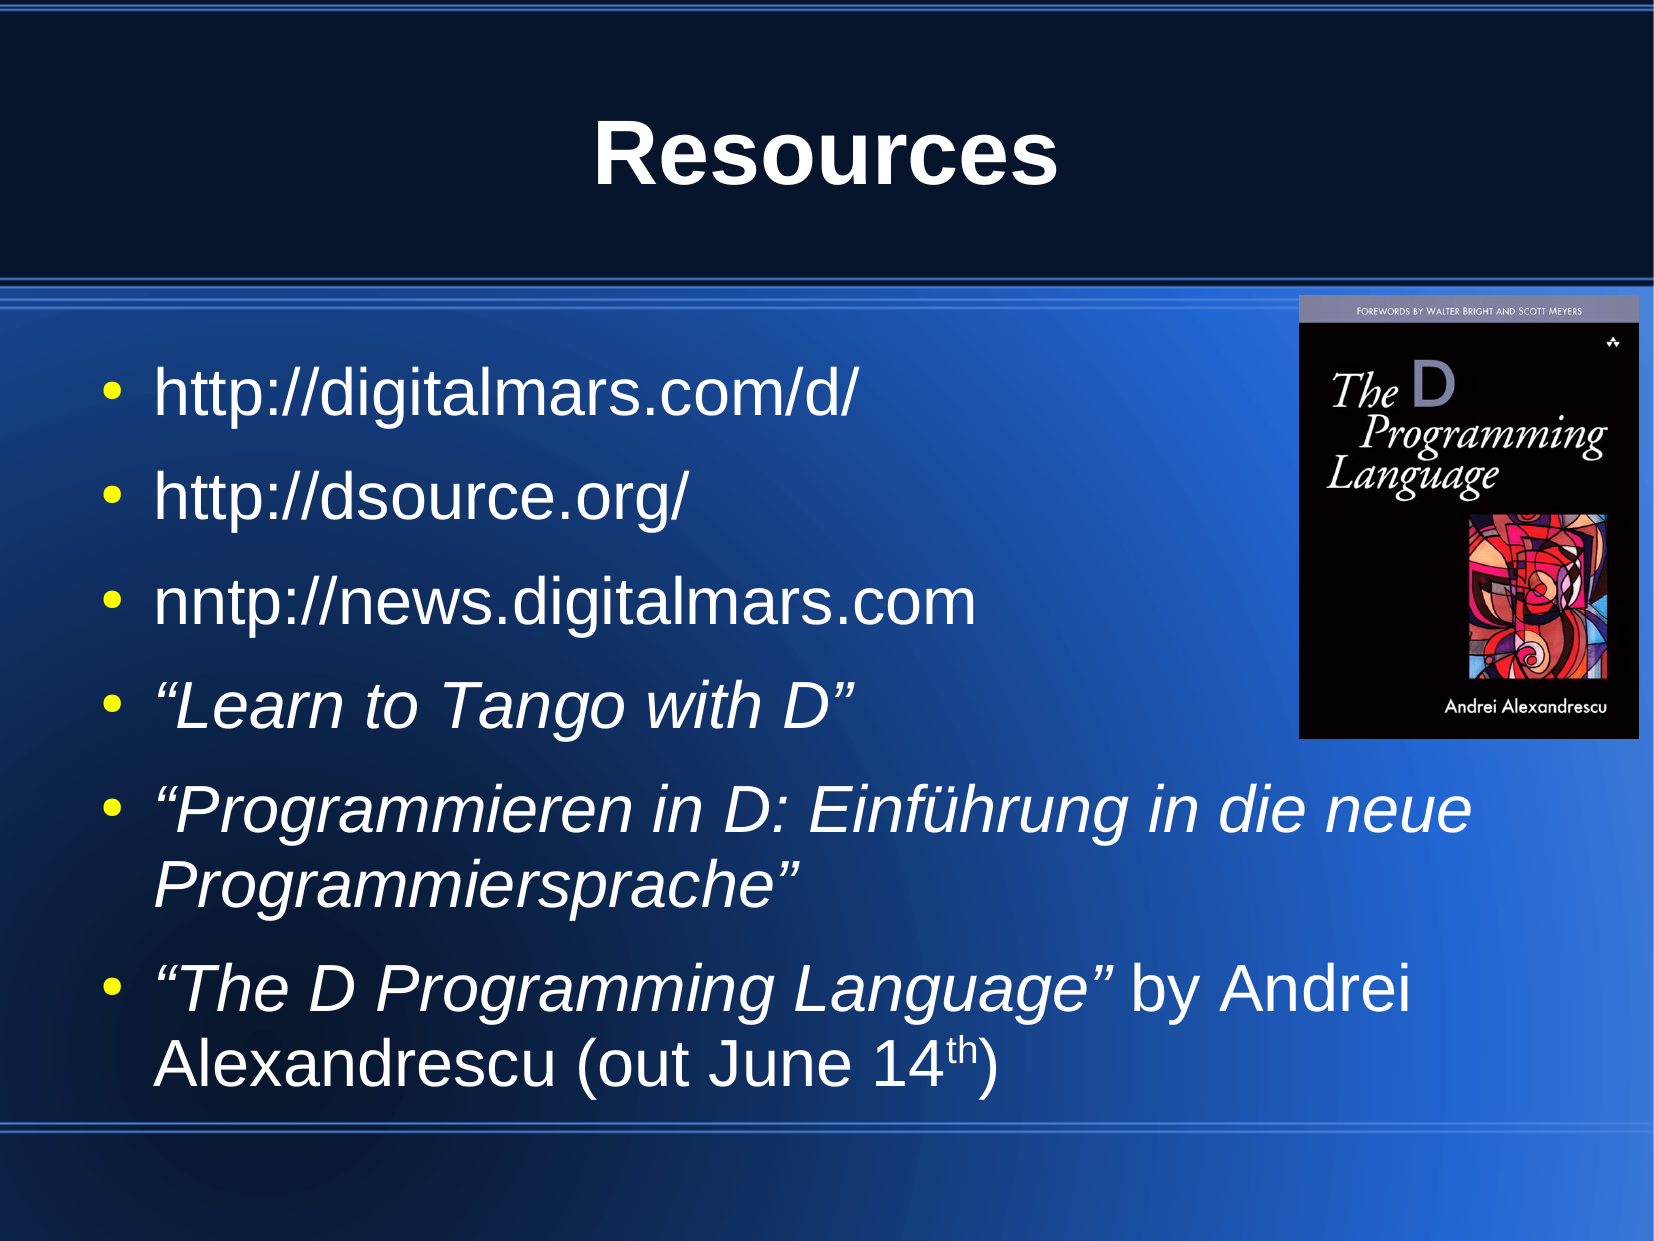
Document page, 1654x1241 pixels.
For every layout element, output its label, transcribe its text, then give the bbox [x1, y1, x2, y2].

picture [0, 0, 1654, 1241]
list http://digitalmars.com/d/ http://dsource.org/ nntp://news.digitalmars.com “Learn to Tango with D” “Programmieren in D: Einführung in die neue Programmiersprache” “The D Programming Language” by Andrei Alexandrescu (out June 14th) [82, 355, 1565, 1104]
title Resources [82, 49, 1571, 257]
